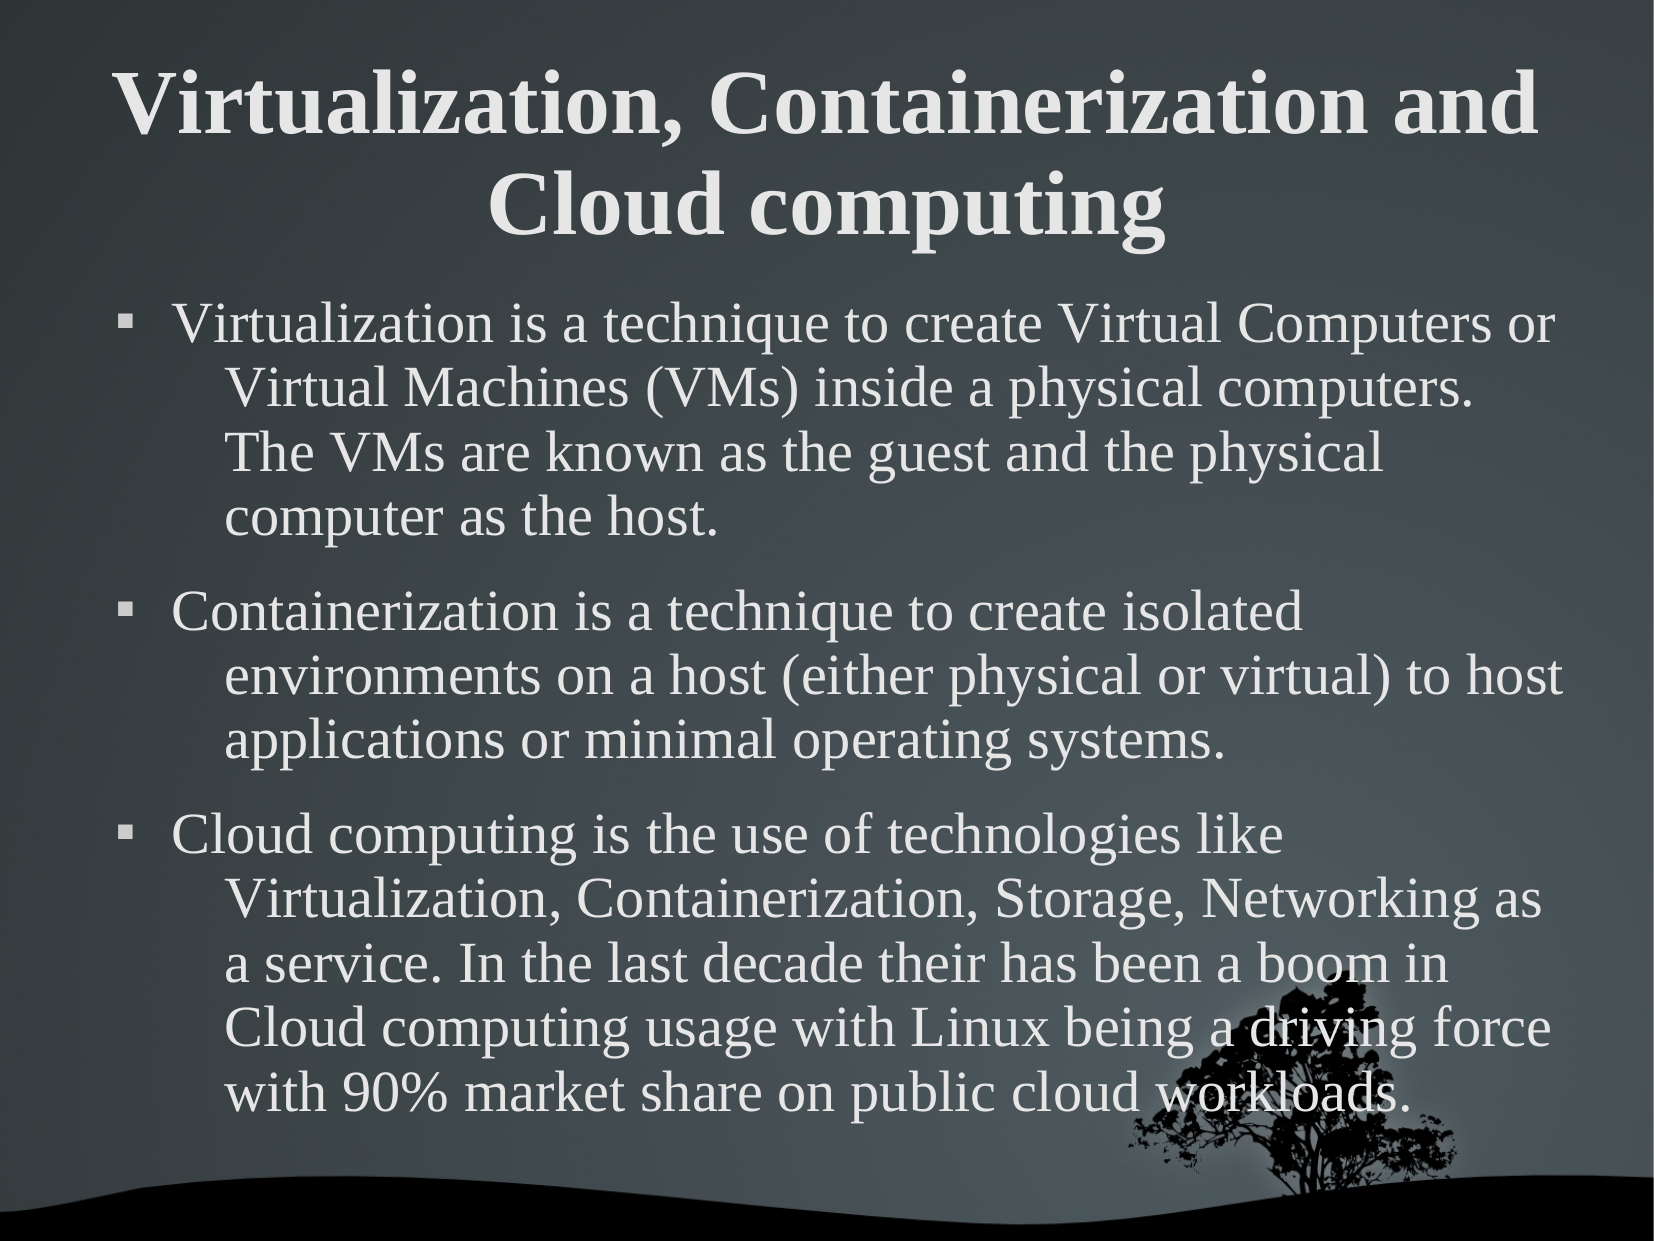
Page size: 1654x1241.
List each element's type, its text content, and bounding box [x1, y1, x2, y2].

picture [0, 0, 1654, 1241]
list Virtualization is a technique to create Virtual Computers or Virtual Machines (VMs) inside a physical computers. The VMs are known as the guest and the physical computer as the host. Containerization is a technique to create isolated environments on a host (either physical or virtual) to host applications or minimal operating systems. Cloud computing is the use of technologies like Virtualization, Containerization, Storage, Networking as a service. In the last decade their has been a boom in Cloud computing usage with Linux being a driving force with 90% market share on public cloud workloads. [82, 290, 1571, 1124]
title Virtualization, Containerization and Cloud computing [82, 49, 1571, 257]
